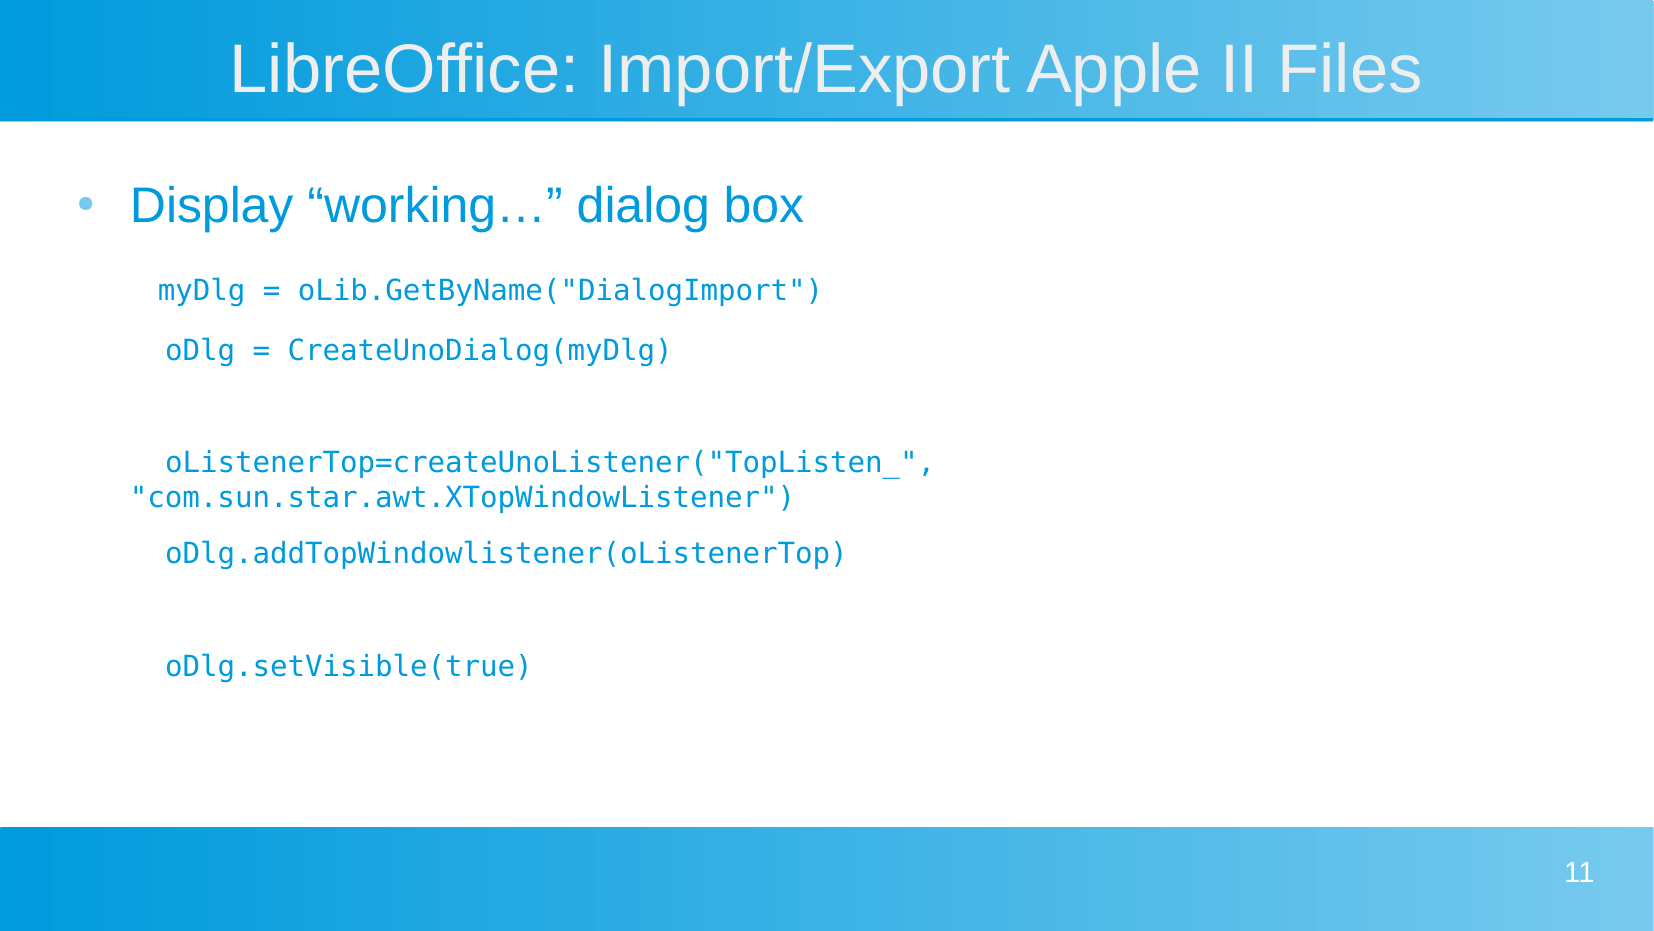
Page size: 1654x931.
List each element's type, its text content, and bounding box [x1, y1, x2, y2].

list Display “working…” dialog box myDlg = oLib.GetByName("DialogImport") oDlg = CreateUnoDialog(myDlg) oListenerTop=createUnoListener("TopListen_", "com.sun.star.awt.XTopWindowListener") oDlg.addTopWindowlistener(oListenerTop) oDlg.setVisible(true) [59, 177, 1595, 768]
title LibreOffice: Import/Export Apple II Files [59, 29, 1595, 108]
